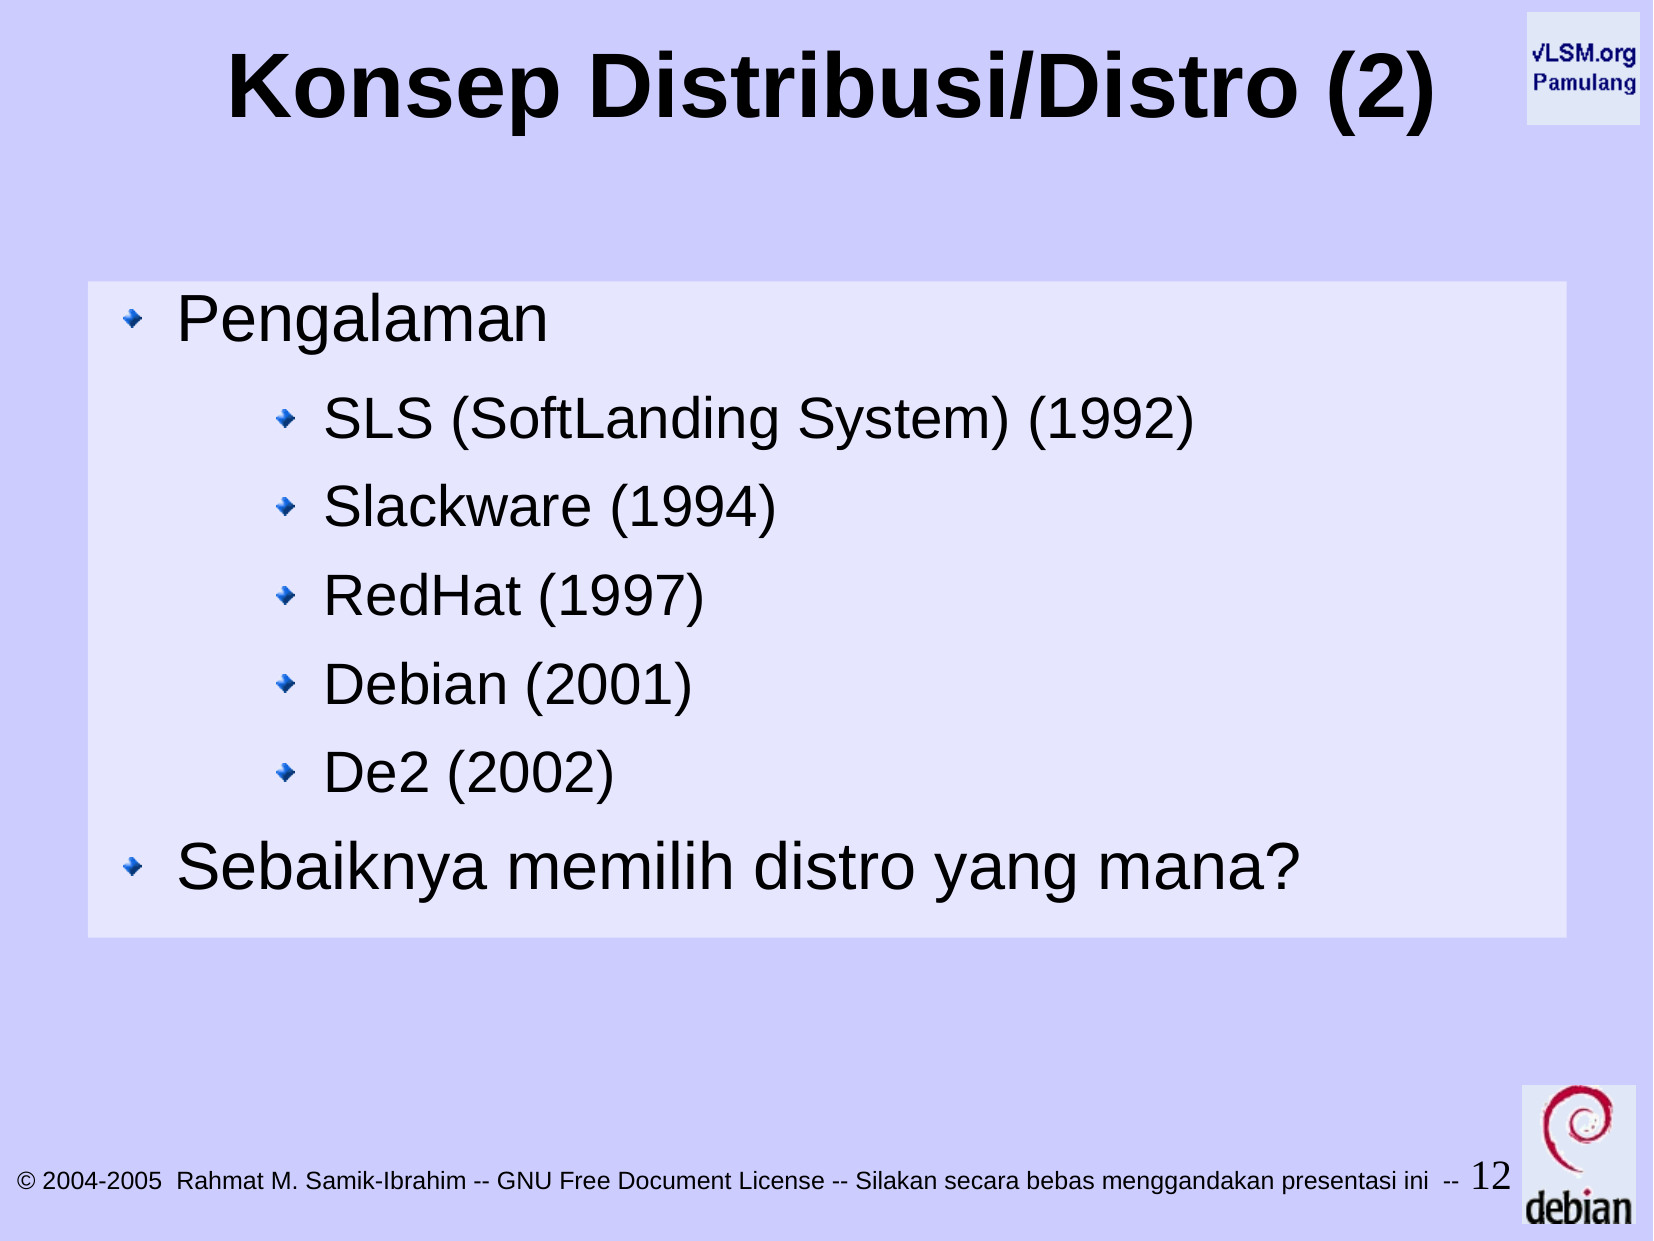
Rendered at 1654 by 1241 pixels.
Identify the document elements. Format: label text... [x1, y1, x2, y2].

picture [1522, 1085, 1636, 1224]
list Pengalaman SLS (SoftLanding System) (1992) Slackware (1994) RedHat (1997) Debian (2001) De2 (2002) Sebaiknya memilih distro yang mana? [87, 281, 1567, 938]
title Konsep Distribusi/Distro (2) [40, 31, 1625, 142]
picture [1527, 12, 1640, 125]
